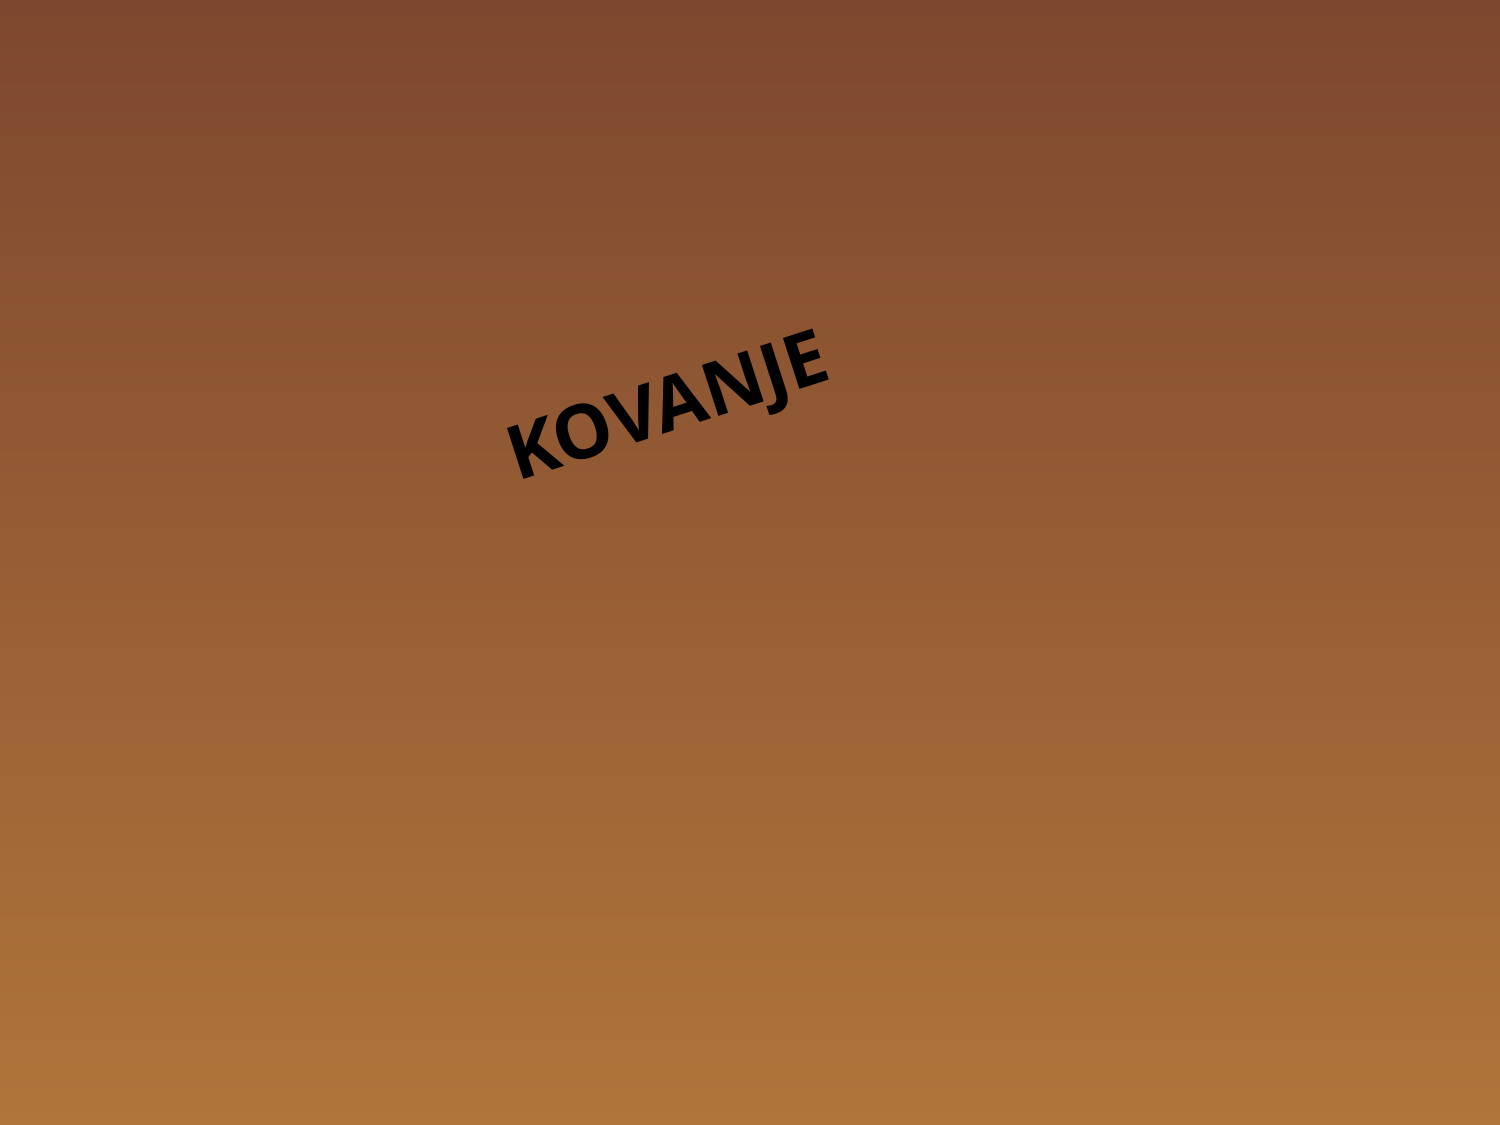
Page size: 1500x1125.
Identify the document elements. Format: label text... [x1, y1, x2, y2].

text_box KOVANJE [22, 148, 1450, 1086]
